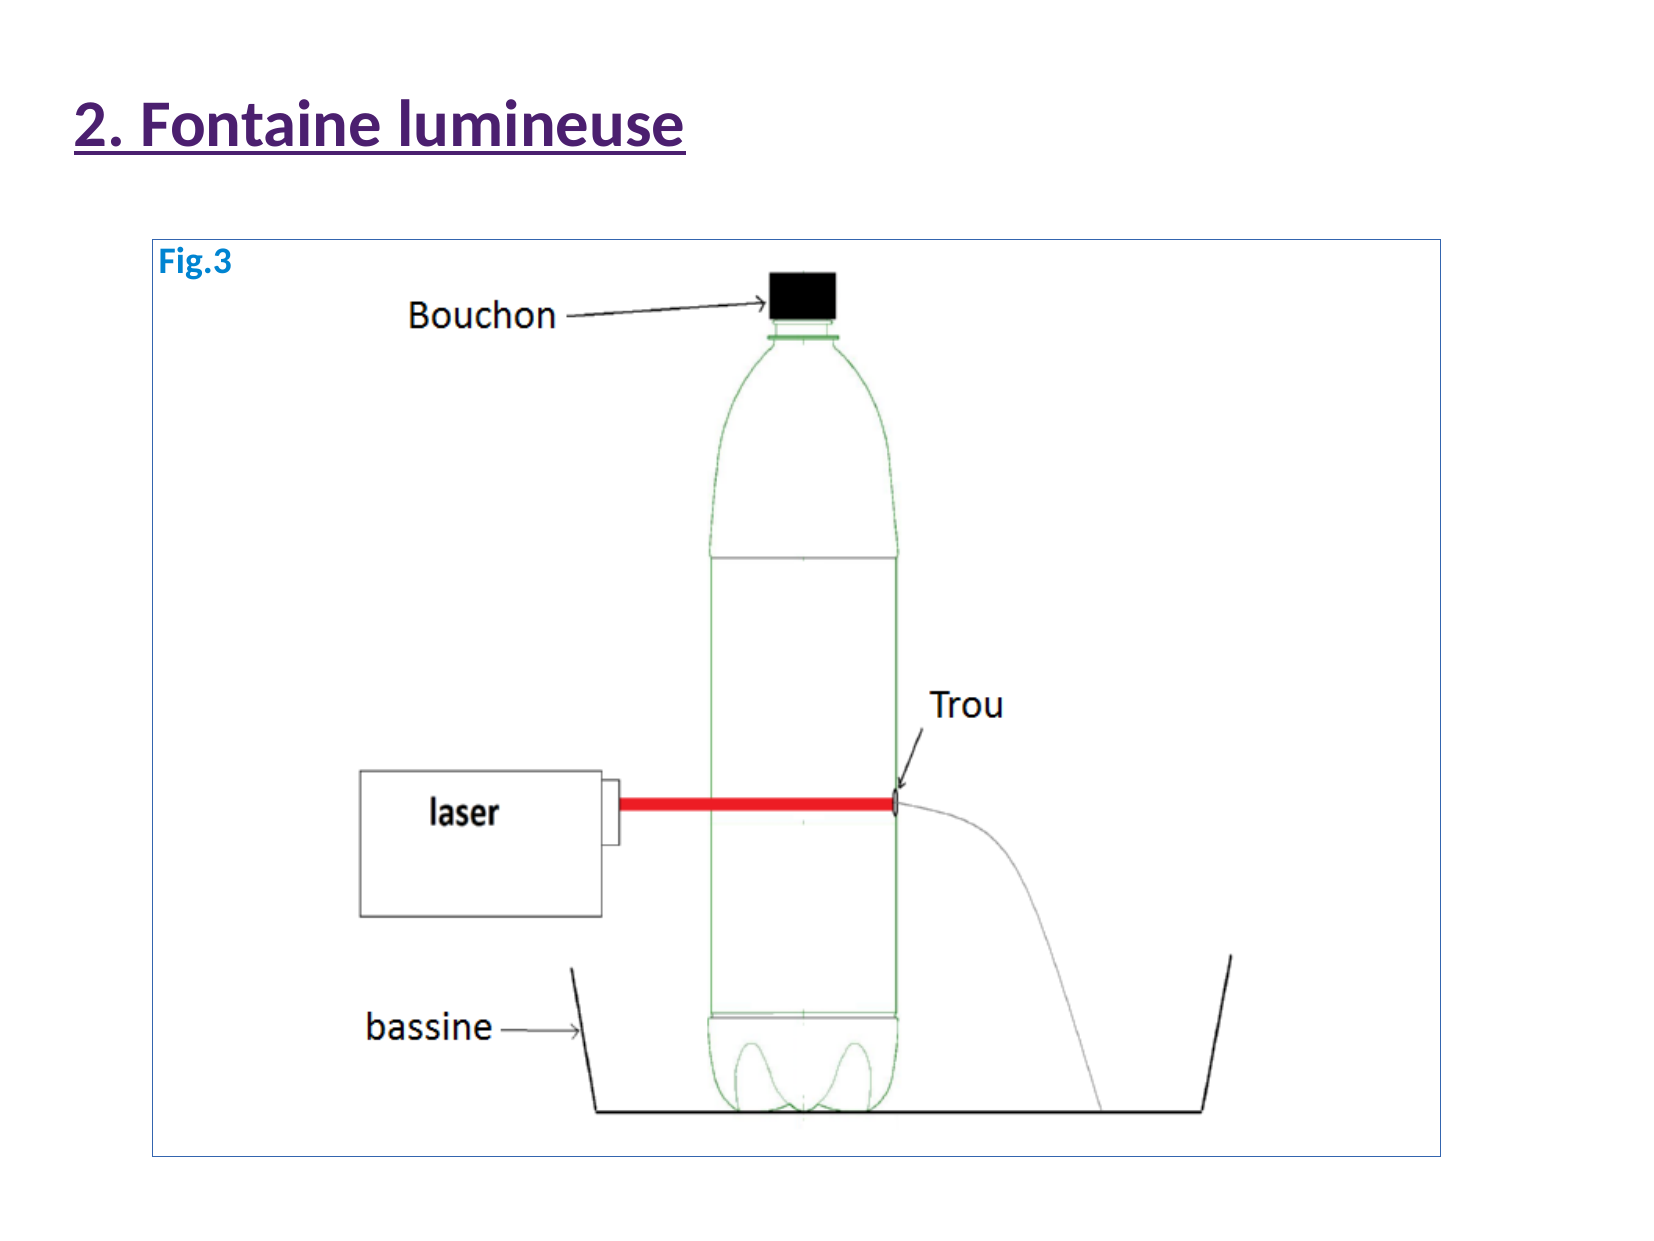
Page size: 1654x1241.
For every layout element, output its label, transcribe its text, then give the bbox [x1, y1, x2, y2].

picture [354, 269, 1310, 1134]
text_box 2. Fontaine lumineuse [58, 89, 1522, 186]
text_box Fig.3 [152, 239, 1441, 1157]
